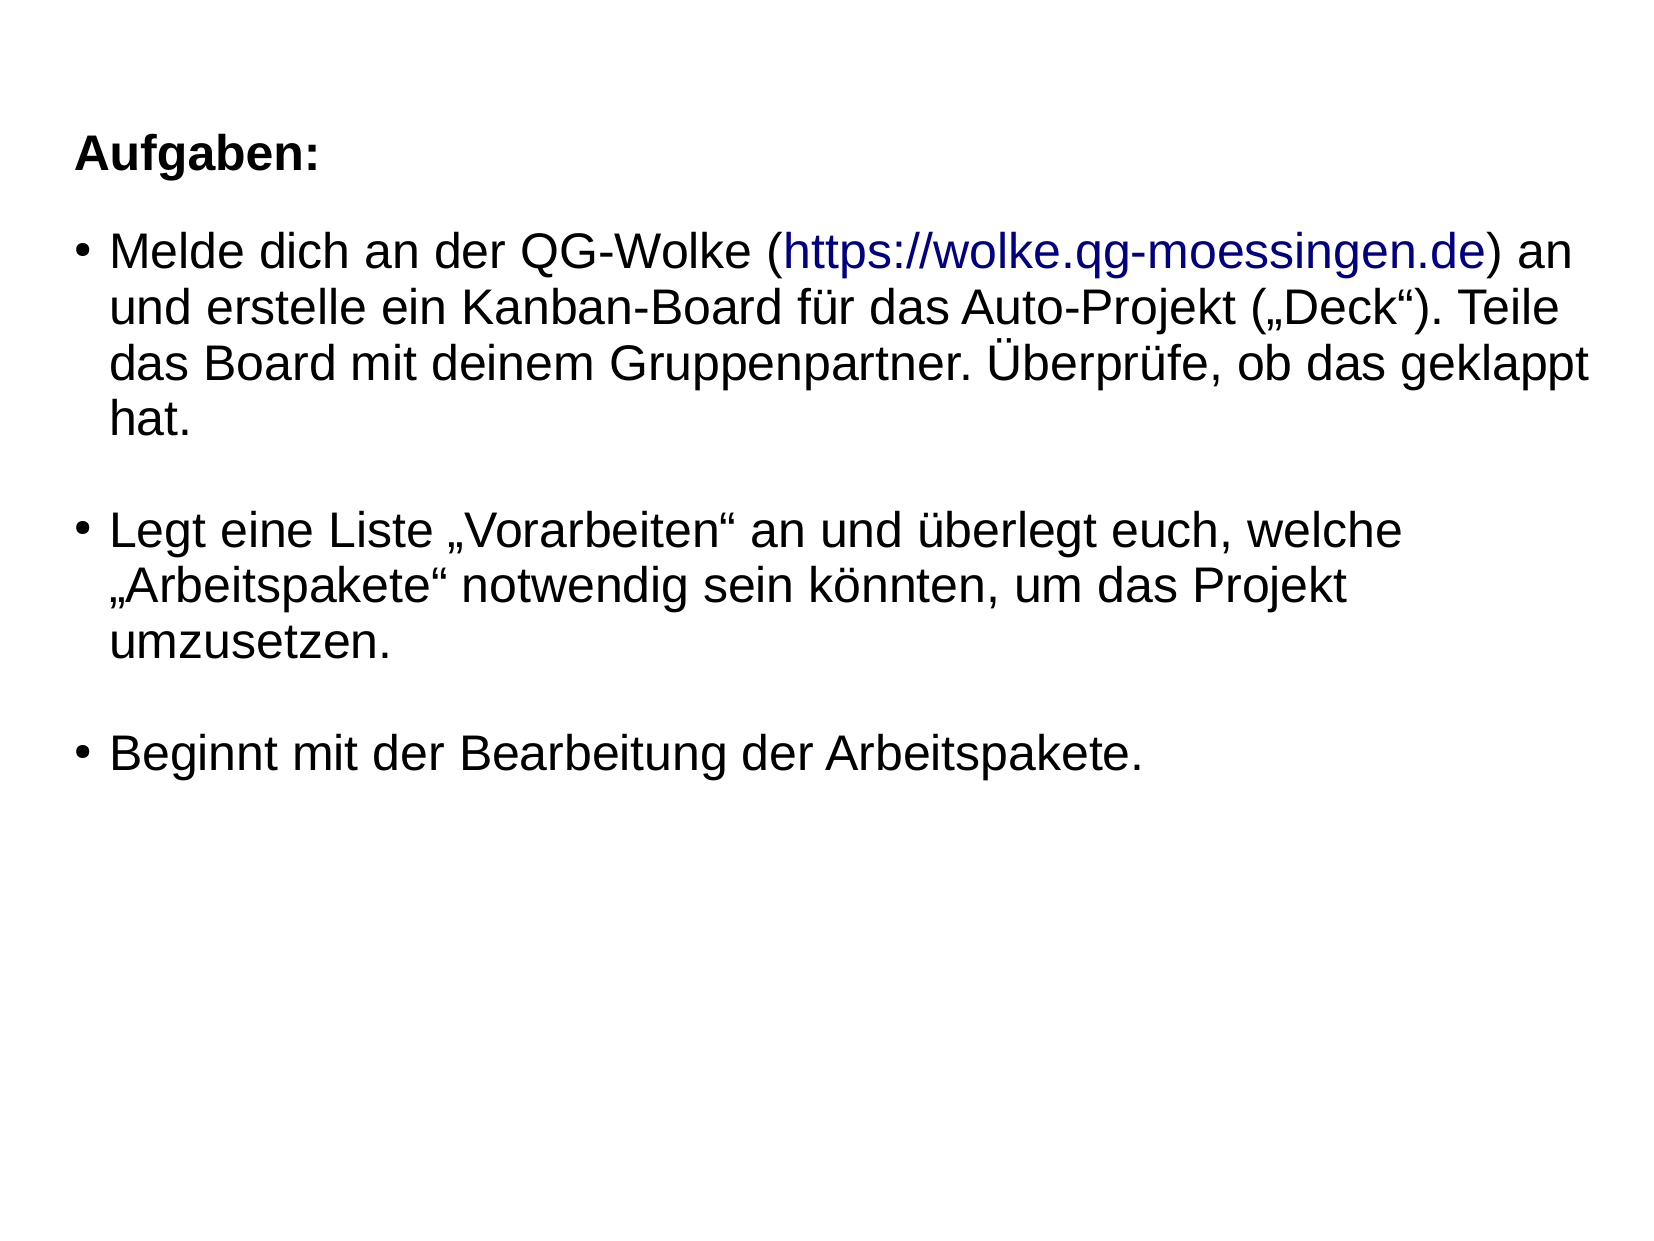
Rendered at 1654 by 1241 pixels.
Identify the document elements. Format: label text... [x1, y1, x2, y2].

text_box Aufgaben: Melde dich an der QG-Wolke (https://wolke.qg-moessingen.de) an und erstelle ein Kanban-Board für das Auto-Projekt („Deck“). Teile das Board mit deinem Gruppenpartner. Überprüfe, ob das geklappt hat. Legt eine Liste „Vorarbeiten“ an und überlegt euch, welche „Arbeitspakete“ notwendig sein könnten, um das Projekt umzusetzen. Beginnt mit der Bearbeitung der Arbeitspakete. [59, 118, 1625, 789]
